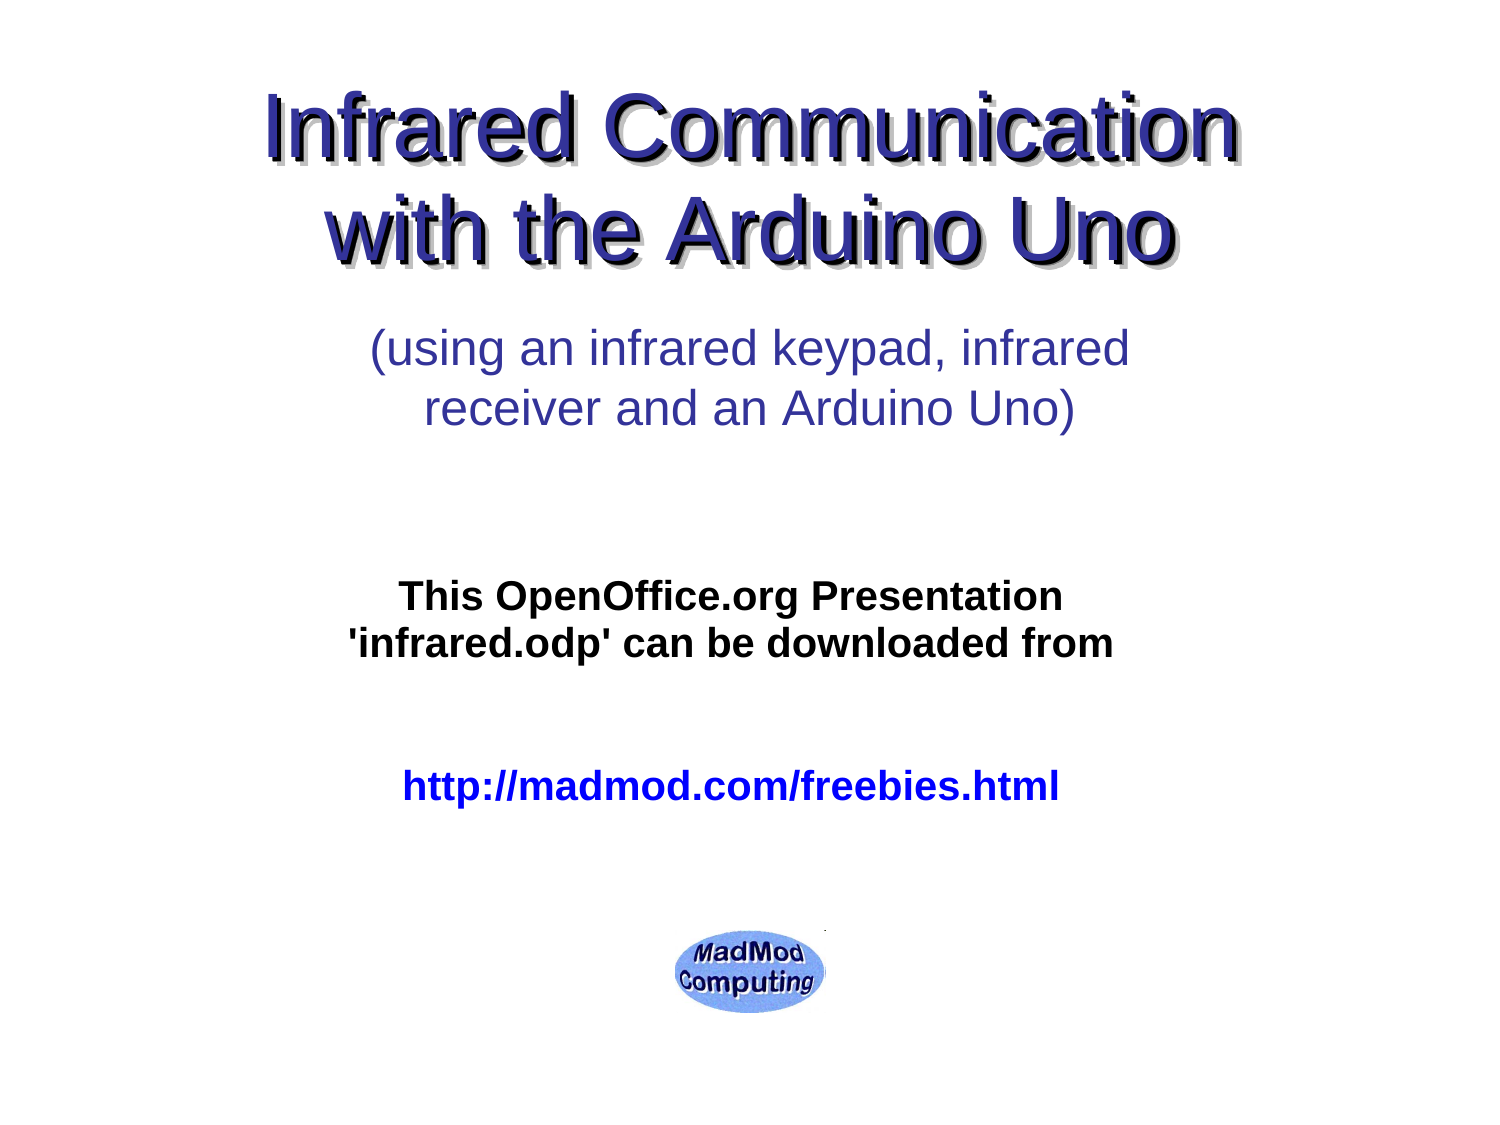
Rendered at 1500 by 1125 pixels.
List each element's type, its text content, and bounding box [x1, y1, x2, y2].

picture [675, 930, 826, 1013]
subtitle This OpenOffice.org Presentation 'infrared.odp' can be downloaded from http://madmod.com/freebies.html [225, 572, 1163, 826]
text_box (using an infrared keypad, infrared receiver and an Arduino Uno) [300, 337, 1201, 413]
title Infrared Communication with the Arduino Uno [187, 66, 1313, 288]
